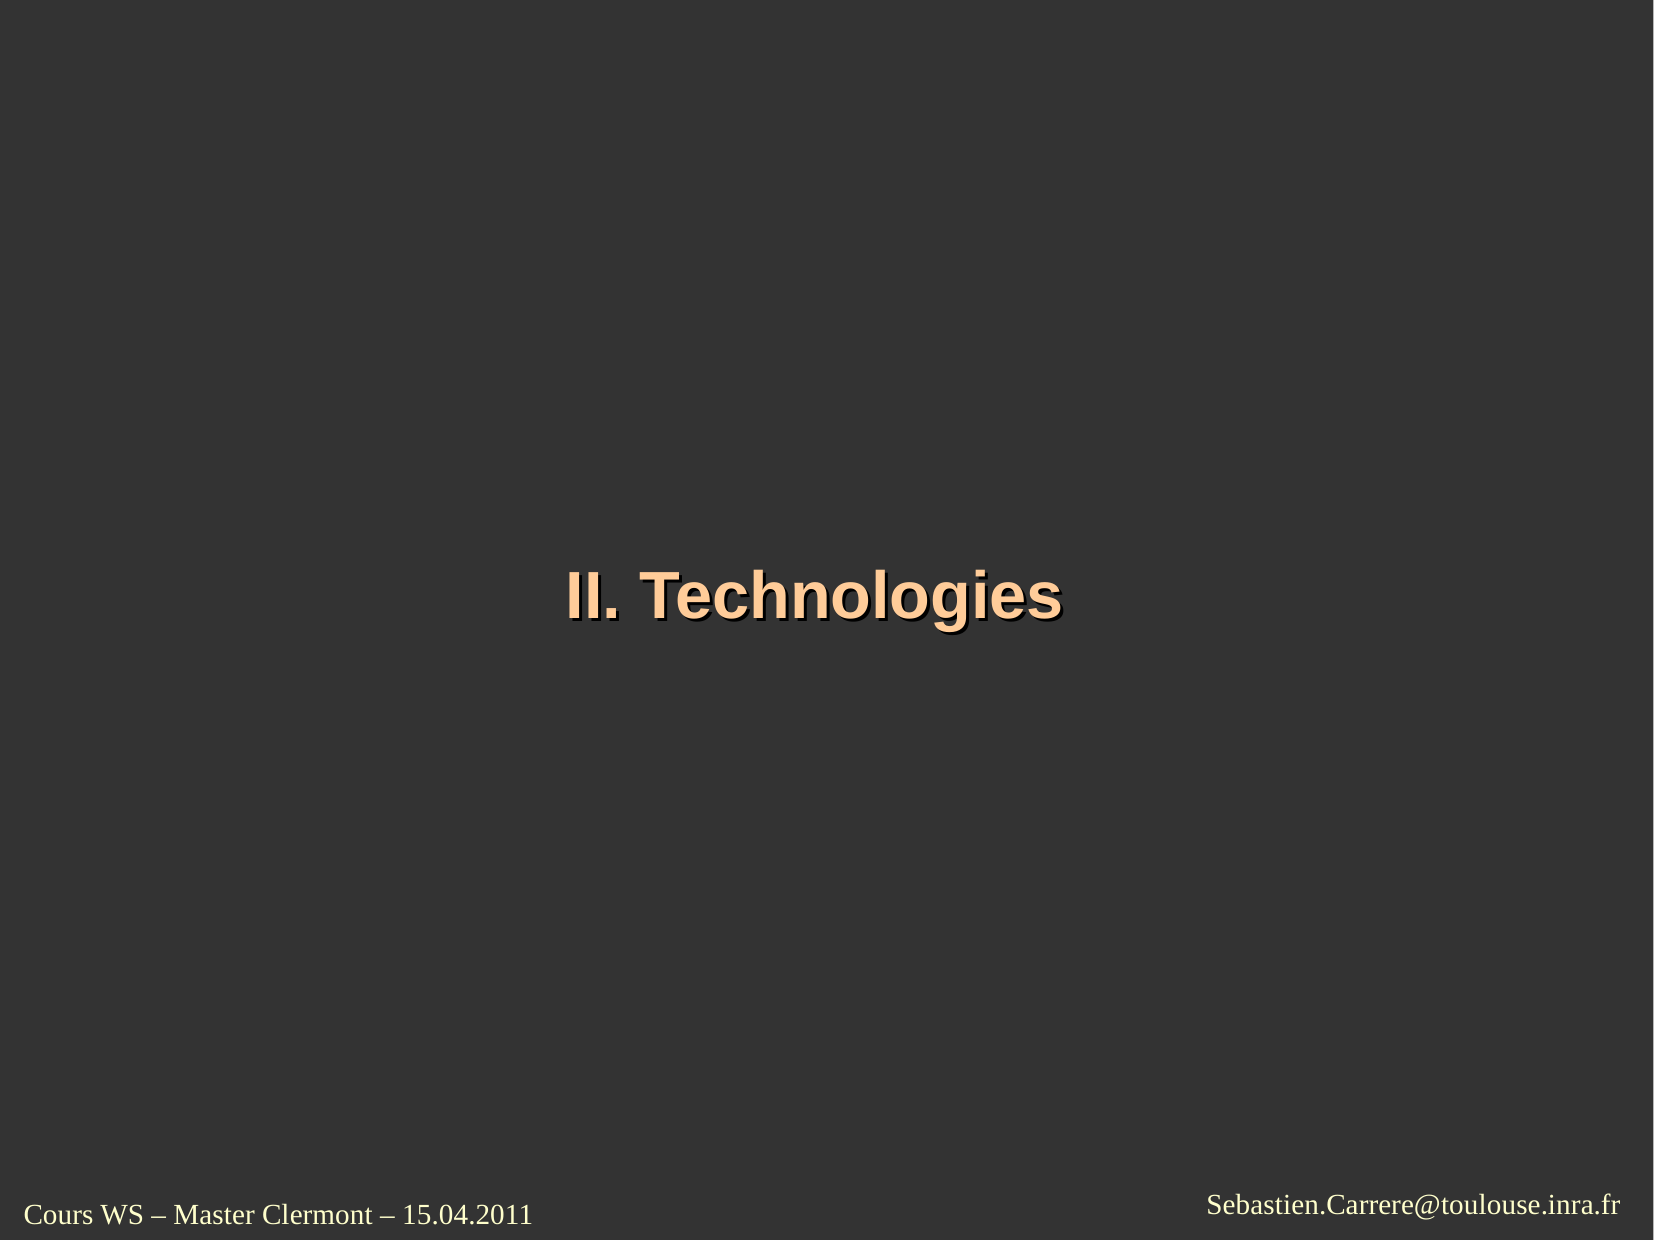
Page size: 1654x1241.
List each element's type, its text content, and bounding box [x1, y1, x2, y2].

title II. Technologies [59, 531, 1571, 660]
